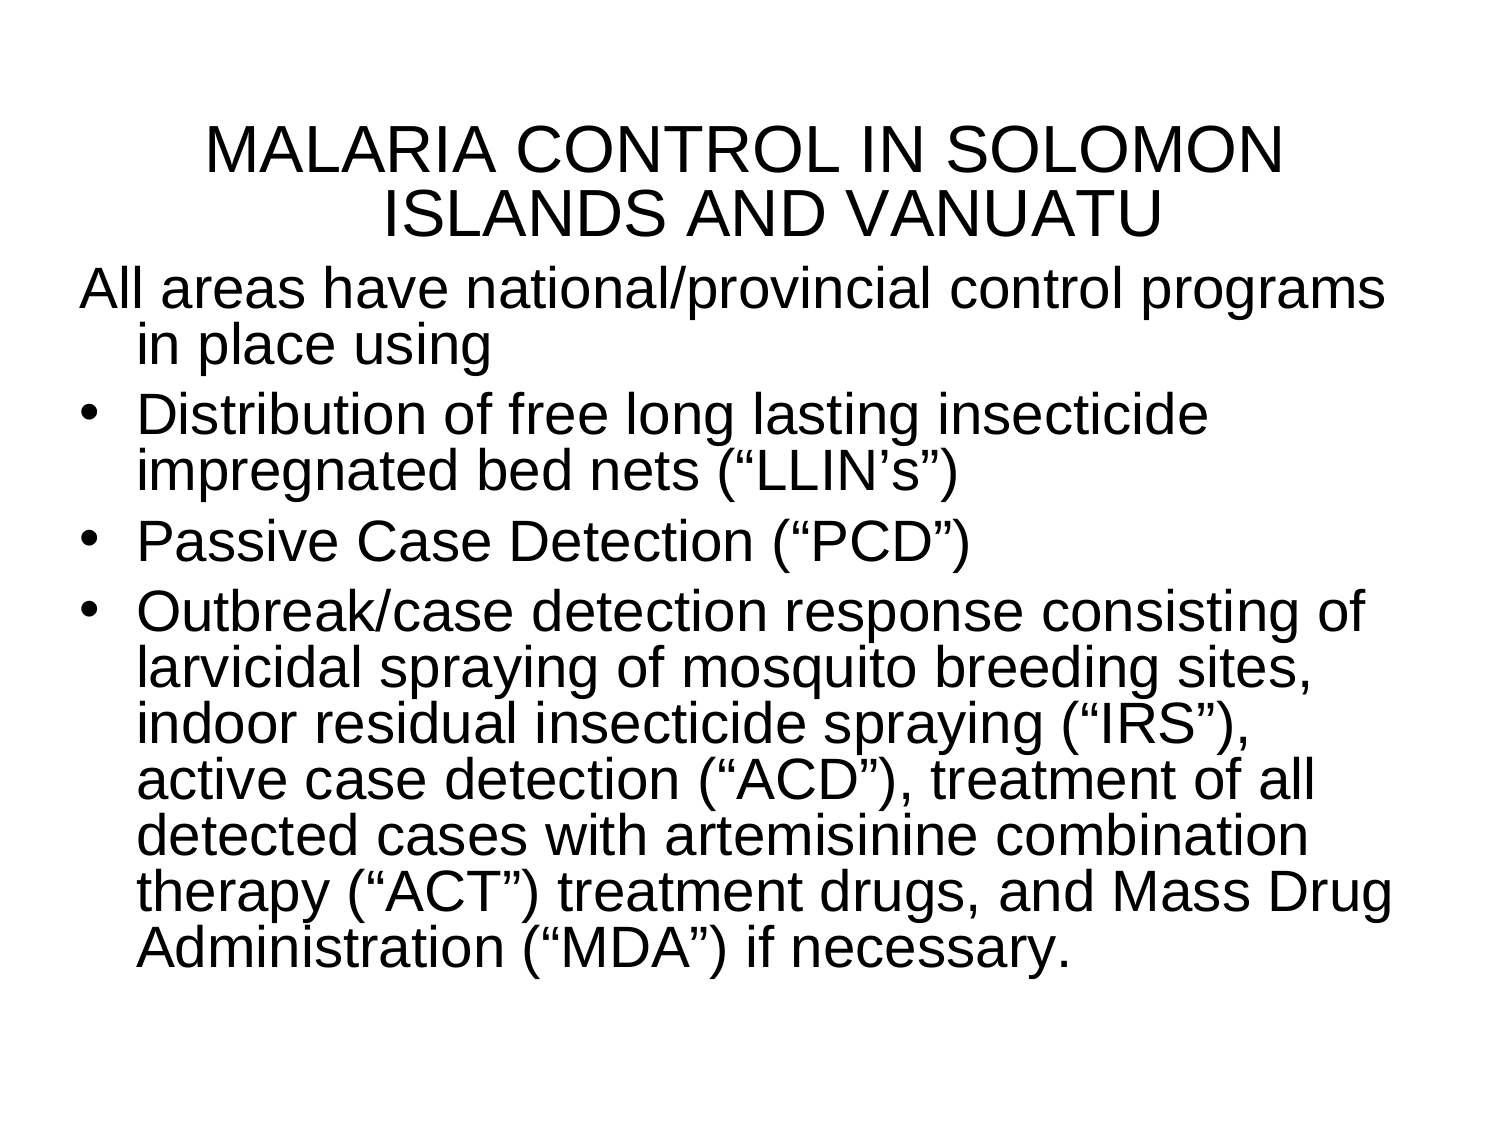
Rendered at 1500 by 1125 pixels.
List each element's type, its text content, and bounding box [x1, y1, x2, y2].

list MALARIA CONTROL IN SOLOMON ISLANDS AND VANUATU All areas have national/provincial control programs in place using Distribution of free long lasting insecticide impregnated bed nets (“LLIN’s”) Passive Case Detection (“PCD”) Outbreak/case detection response consisting of larvicidal spraying of mosquito breeding sites, indoor residual insecticide spraying (“IRS”), active case detection (“ACD”), treatment of all detected cases with artemisinine combination therapy (“ACT”) treatment drugs, and Mass Drug Administration (“MDA”) if necessary. [64, 113, 1427, 998]
